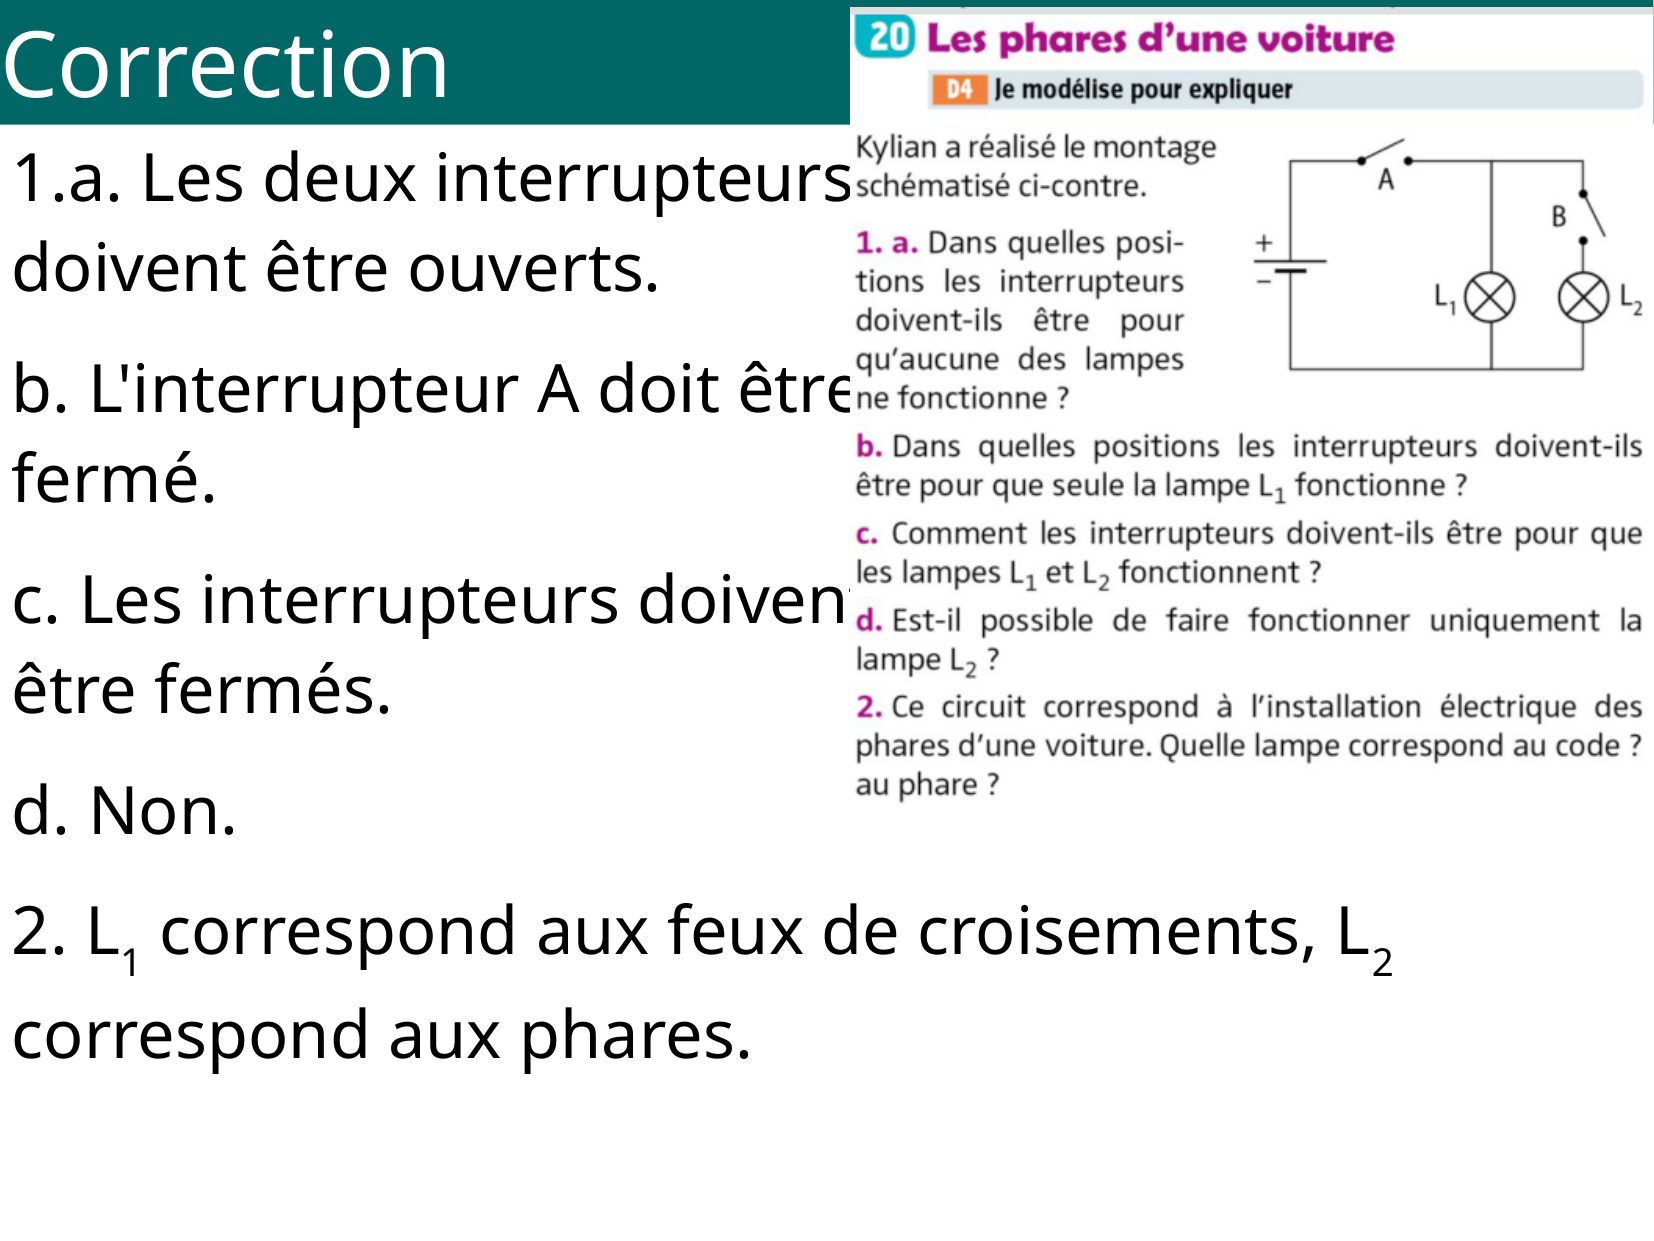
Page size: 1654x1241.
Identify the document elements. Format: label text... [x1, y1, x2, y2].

title Correction [0, 8, 850, 116]
list 1.a. Les deux interrupteurs doivent être ouverts. b. L'interrupteur A doit être fermé. c. Les interrupteurs doivent être fermés. d. Non. 2. L1 correspond aux feux de croisements, L2 correspond aux phares. [11, 129, 1642, 1229]
picture [850, 7, 1653, 804]
